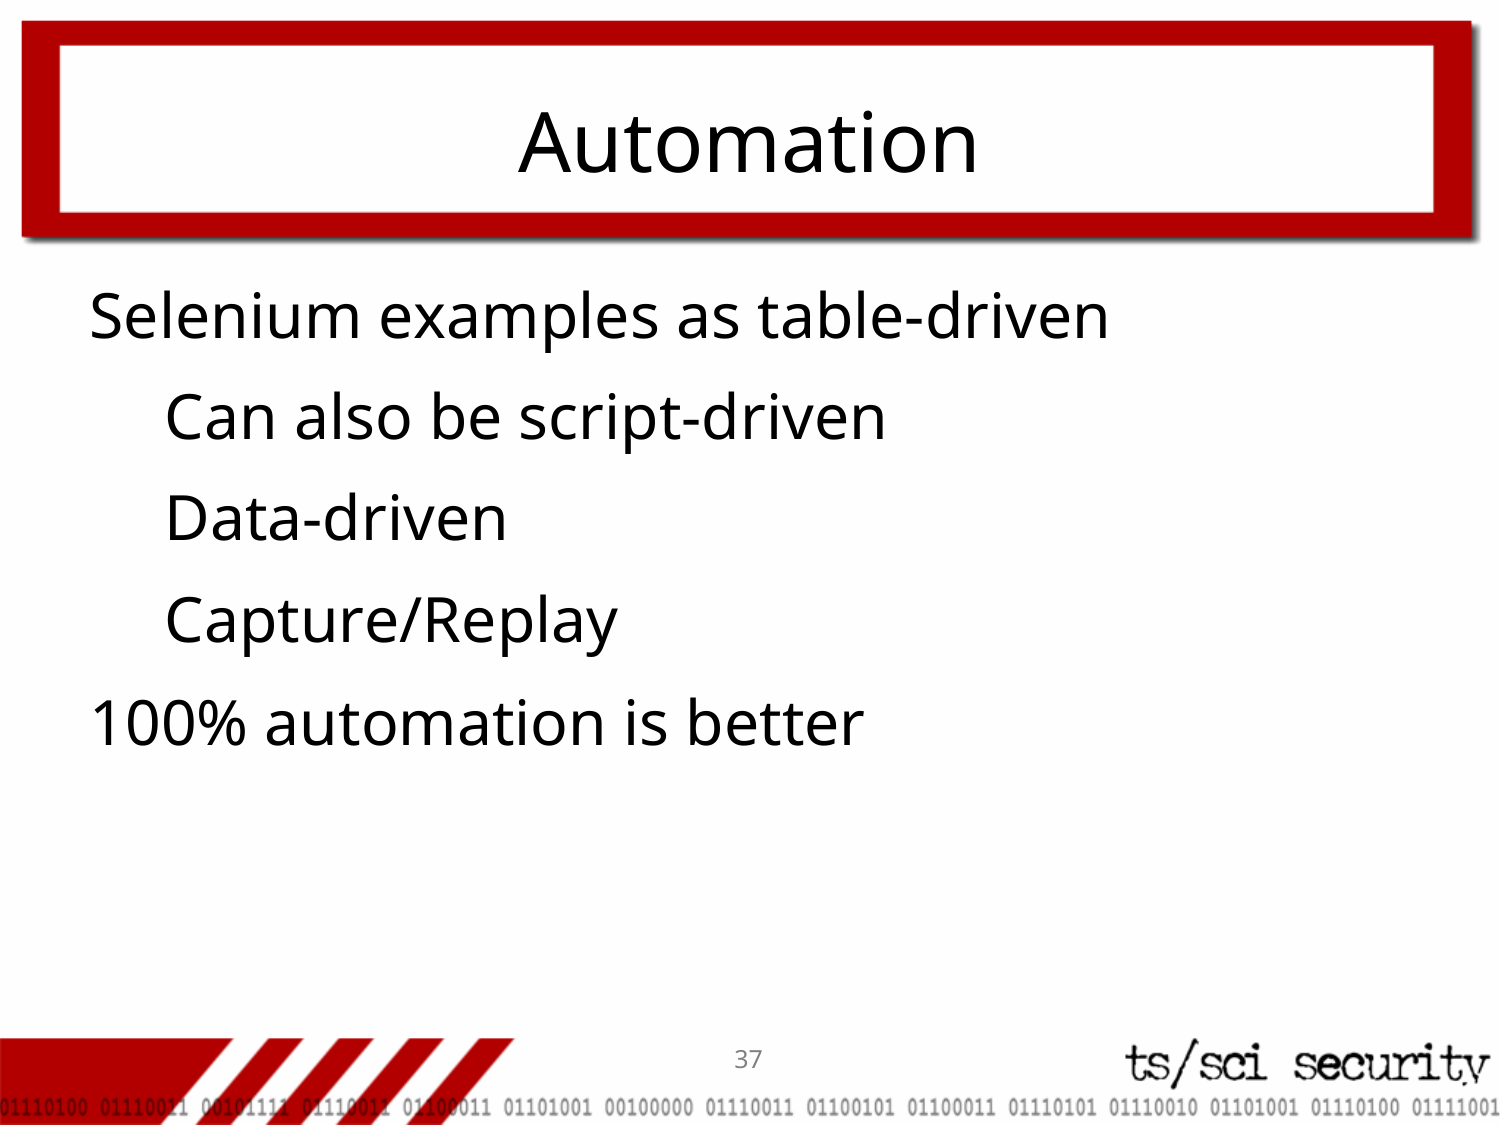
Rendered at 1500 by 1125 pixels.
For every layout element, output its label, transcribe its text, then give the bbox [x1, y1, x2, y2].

title Automation [75, 45, 1426, 233]
list Selenium examples as table-driven Can also be script-driven Data-driven Capture/Replay 100% automation is better [75, 262, 1426, 1006]
picture [0, 0, 1500, 1125]
